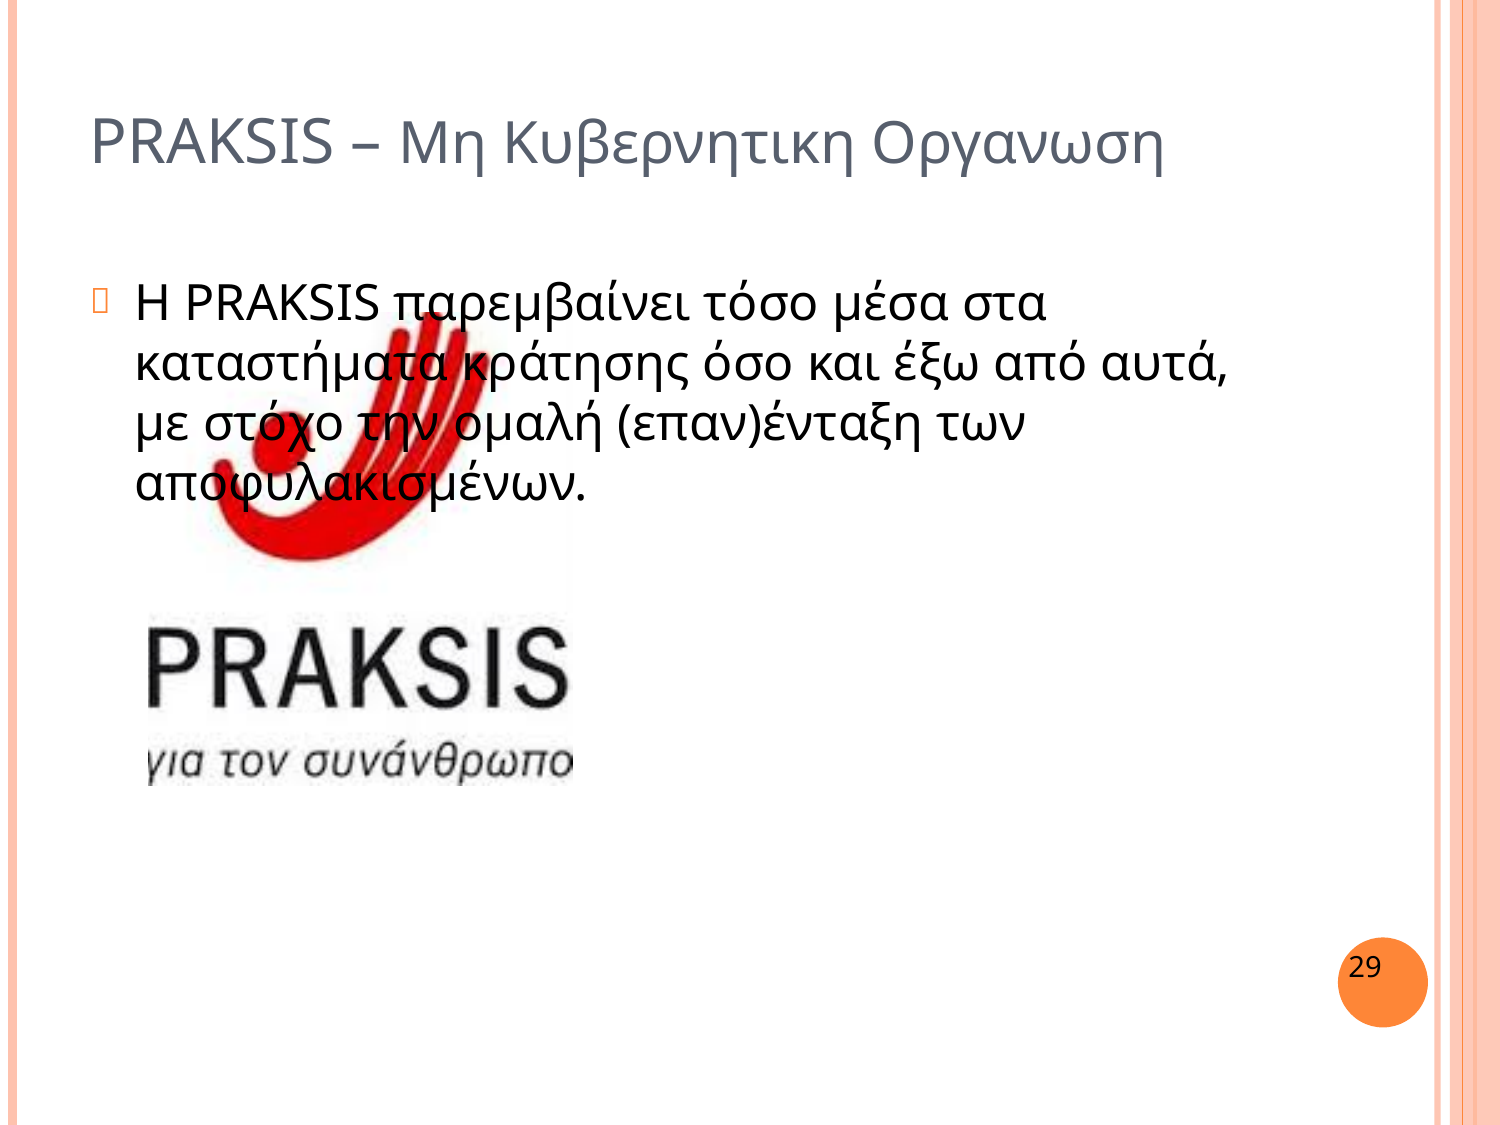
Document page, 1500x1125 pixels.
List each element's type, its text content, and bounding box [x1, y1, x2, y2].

slide_number <αριθμός> [1333, 940, 1434, 1027]
title PRAKSIS – Μη Κυβερνητικη Οργανωση [75, 45, 1300, 233]
list Η PRAKSIS παρεμβαίνει τόσο μέσα στα καταστήματα κράτησης όσο και έξω από αυτά, με στόχο την ομαλή (επαν)ένταξη των αποφυλακισμένων. [75, 262, 1300, 1062]
